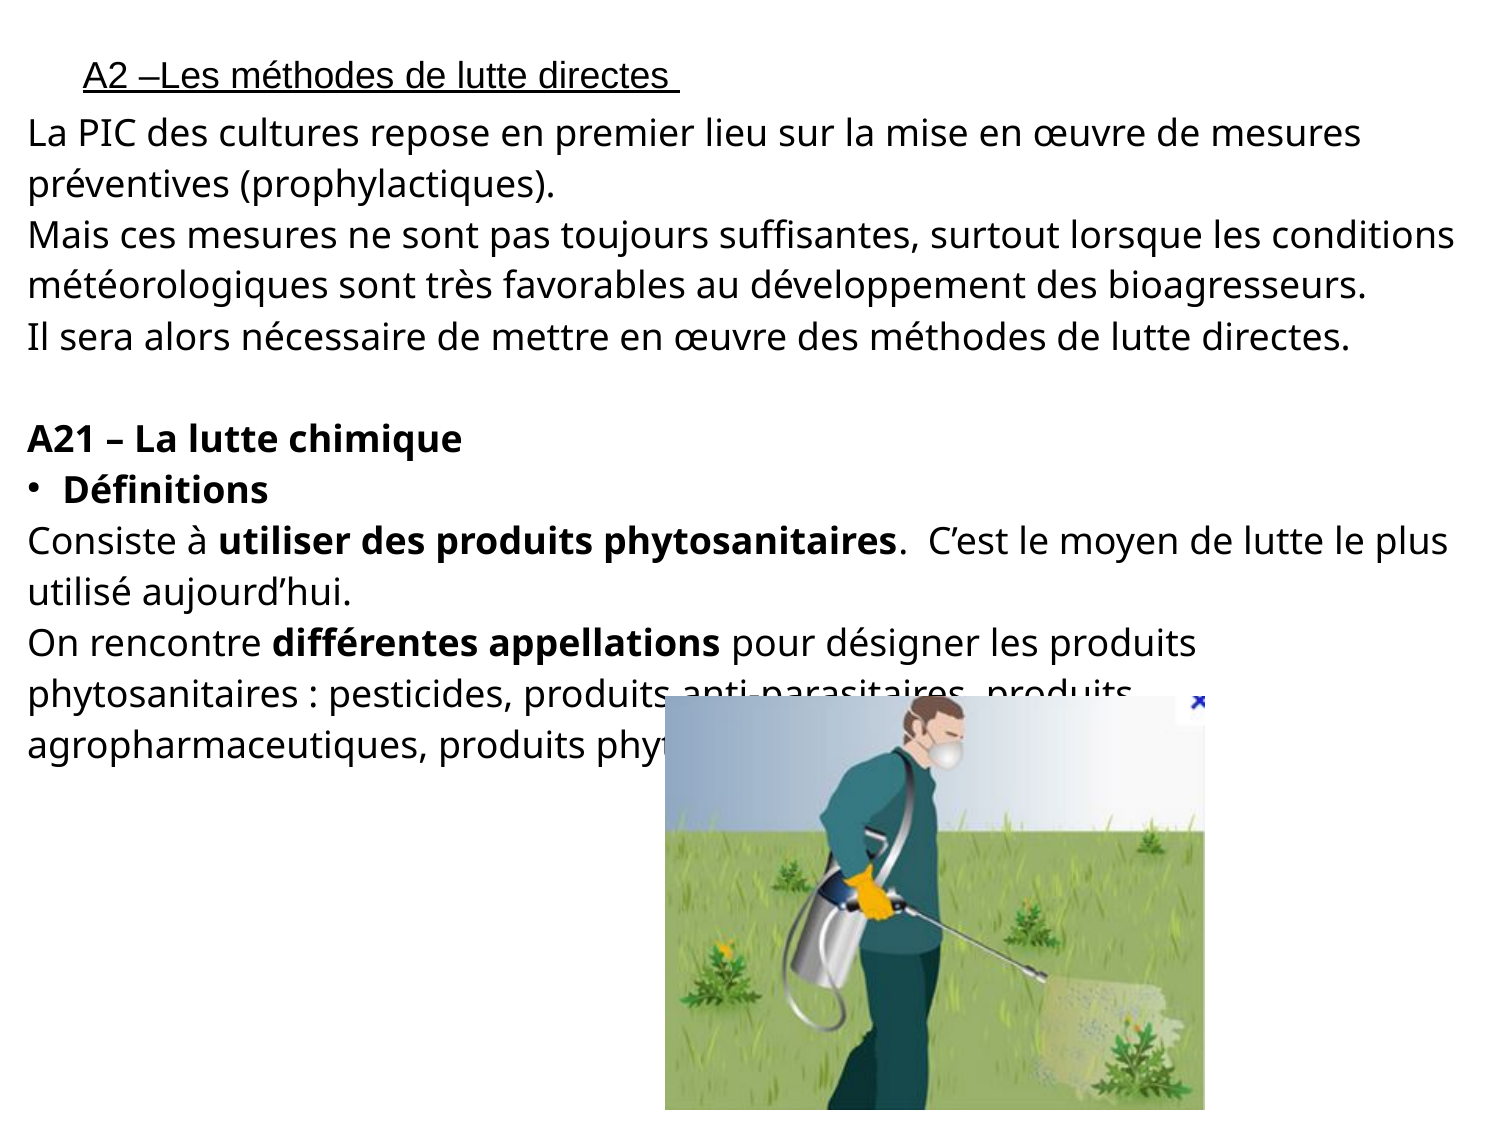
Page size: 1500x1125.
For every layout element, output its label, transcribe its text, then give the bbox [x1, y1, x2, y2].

text_box La PIC des cultures repose en premier lieu sur la mise en œuvre de mesures préventives (prophylactiques). Mais ces mesures ne sont pas toujours suffisantes, surtout lorsque les conditions météorologiques sont très favorables au développement des bioagresseurs. Il sera alors nécessaire de mettre en œuvre des méthodes de lutte directes. A21 – La lutte chimique Définitions Consiste à utiliser des produits phytosanitaires. C’est le moyen de lutte le plus utilisé aujourd’hui. On rencontre différentes appellations pour désigner les produits phytosanitaires : pesticides, produits anti-parasitaires, produits agropharmaceutiques, produits phytopharmaceutiques. [12, 98, 1477, 1071]
text_box A2 –Les méthodes de lutte directes [82, 23, 1433, 98]
picture [665, 696, 1205, 1110]
